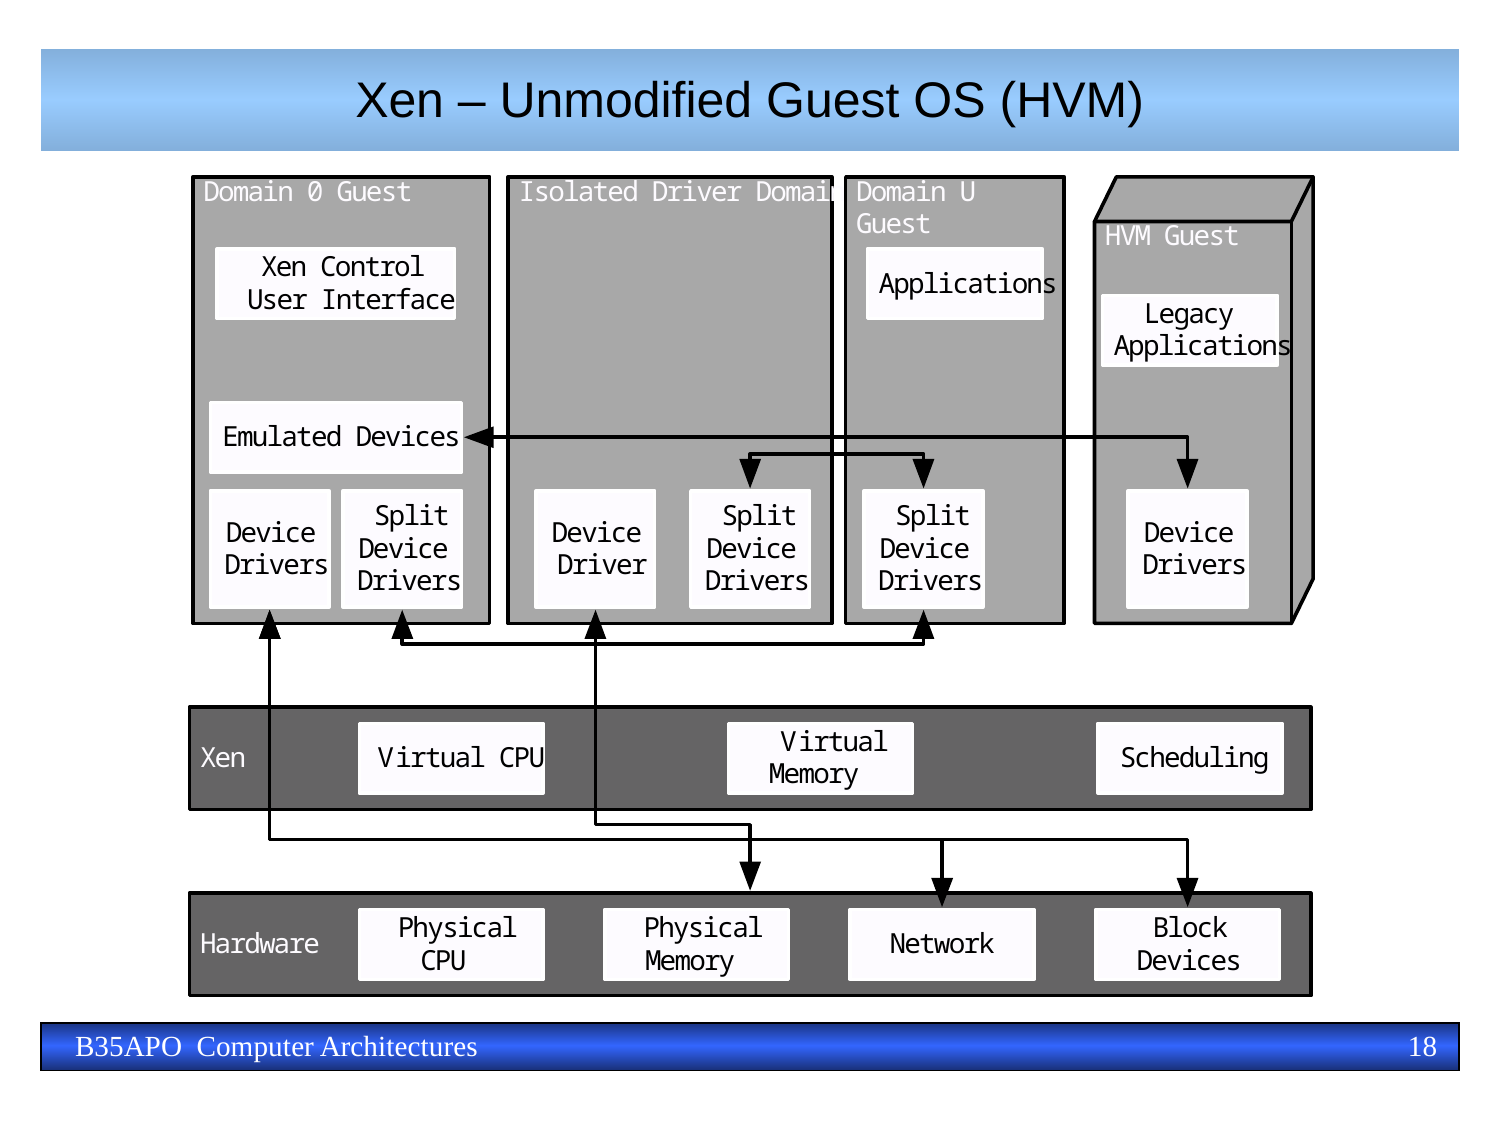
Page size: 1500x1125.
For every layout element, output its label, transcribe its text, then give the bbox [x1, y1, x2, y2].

picture [174, 162, 1348, 1010]
title Xen – Unmodified Guest OS (HVM) [41, 49, 1459, 151]
